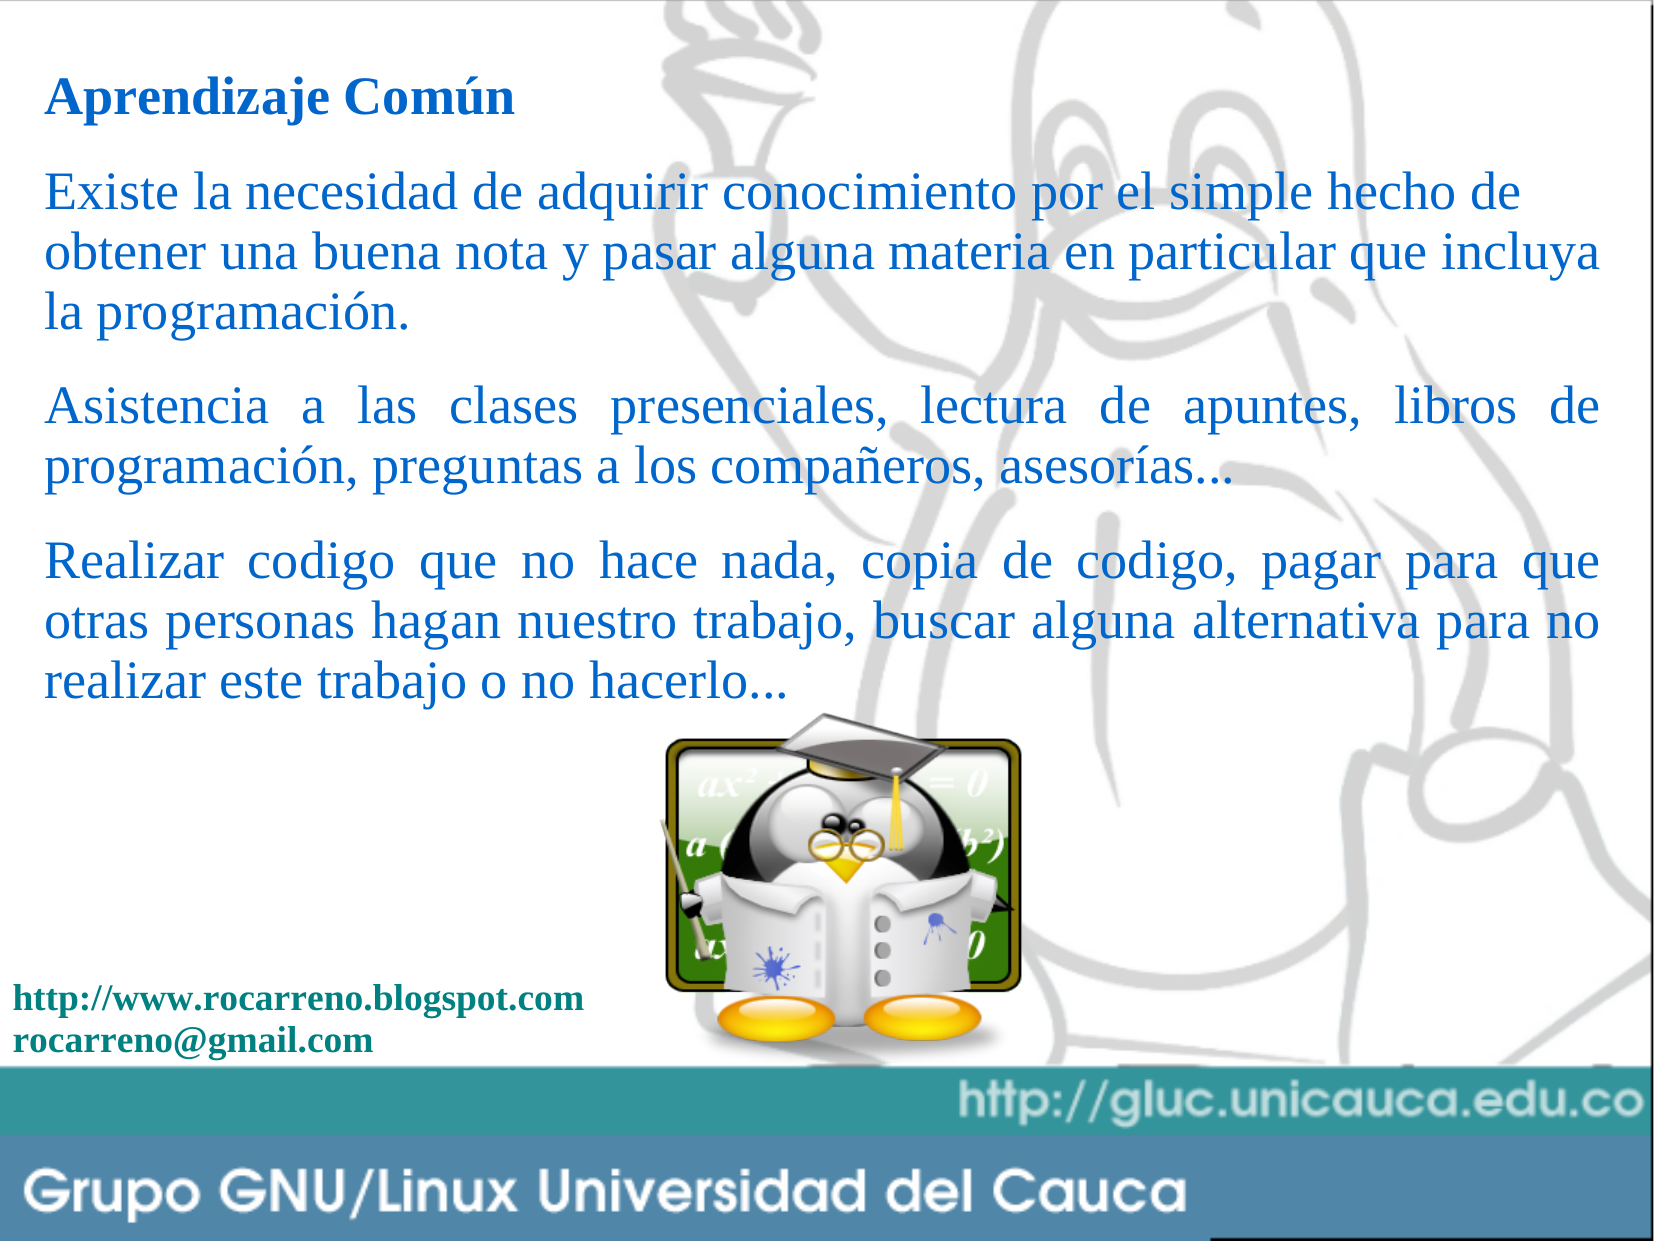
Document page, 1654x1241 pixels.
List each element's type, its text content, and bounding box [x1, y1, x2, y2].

text_box http://www.rocarreno.blogspot.com rocarreno@gmail.com [0, 969, 1652, 1118]
text_box Aprendizaje Común Existe la necesidad de adquirir conocimiento por el simple hecho de obtener una buena nota y pasar alguna materia en particular que incluya la programación. Asistencia a las clases presenciales, lectura de apuntes, libros de programación, preguntas a los compañeros, asesorías... Realizar codigo que no hace nada, copia de codigo, pagar para que otras personas hagan nuestro trabajo, buscar alguna alternativa para no realizar este trabajo o no hacerlo... [29, 1118, 1625, 1234]
text_box Aprendizaje Común Existe la necesidad de adquirir conocimiento por el simple hecho de obtener una buena nota y pasar alguna materia en particular que incluya la programación. Asistencia a las clases presenciales, lectura de apuntes, libros de programación, preguntas a los compañeros, asesorías... Realizar codigo que no hace nada, copia de codigo, pagar para que otras personas hagan nuestro trabajo, buscar alguna alternativa para no realizar este trabajo o no hacerlo... [29, 59, 1625, 969]
picture [649, 708, 1034, 969]
picture [0, 0, 1654, 1241]
